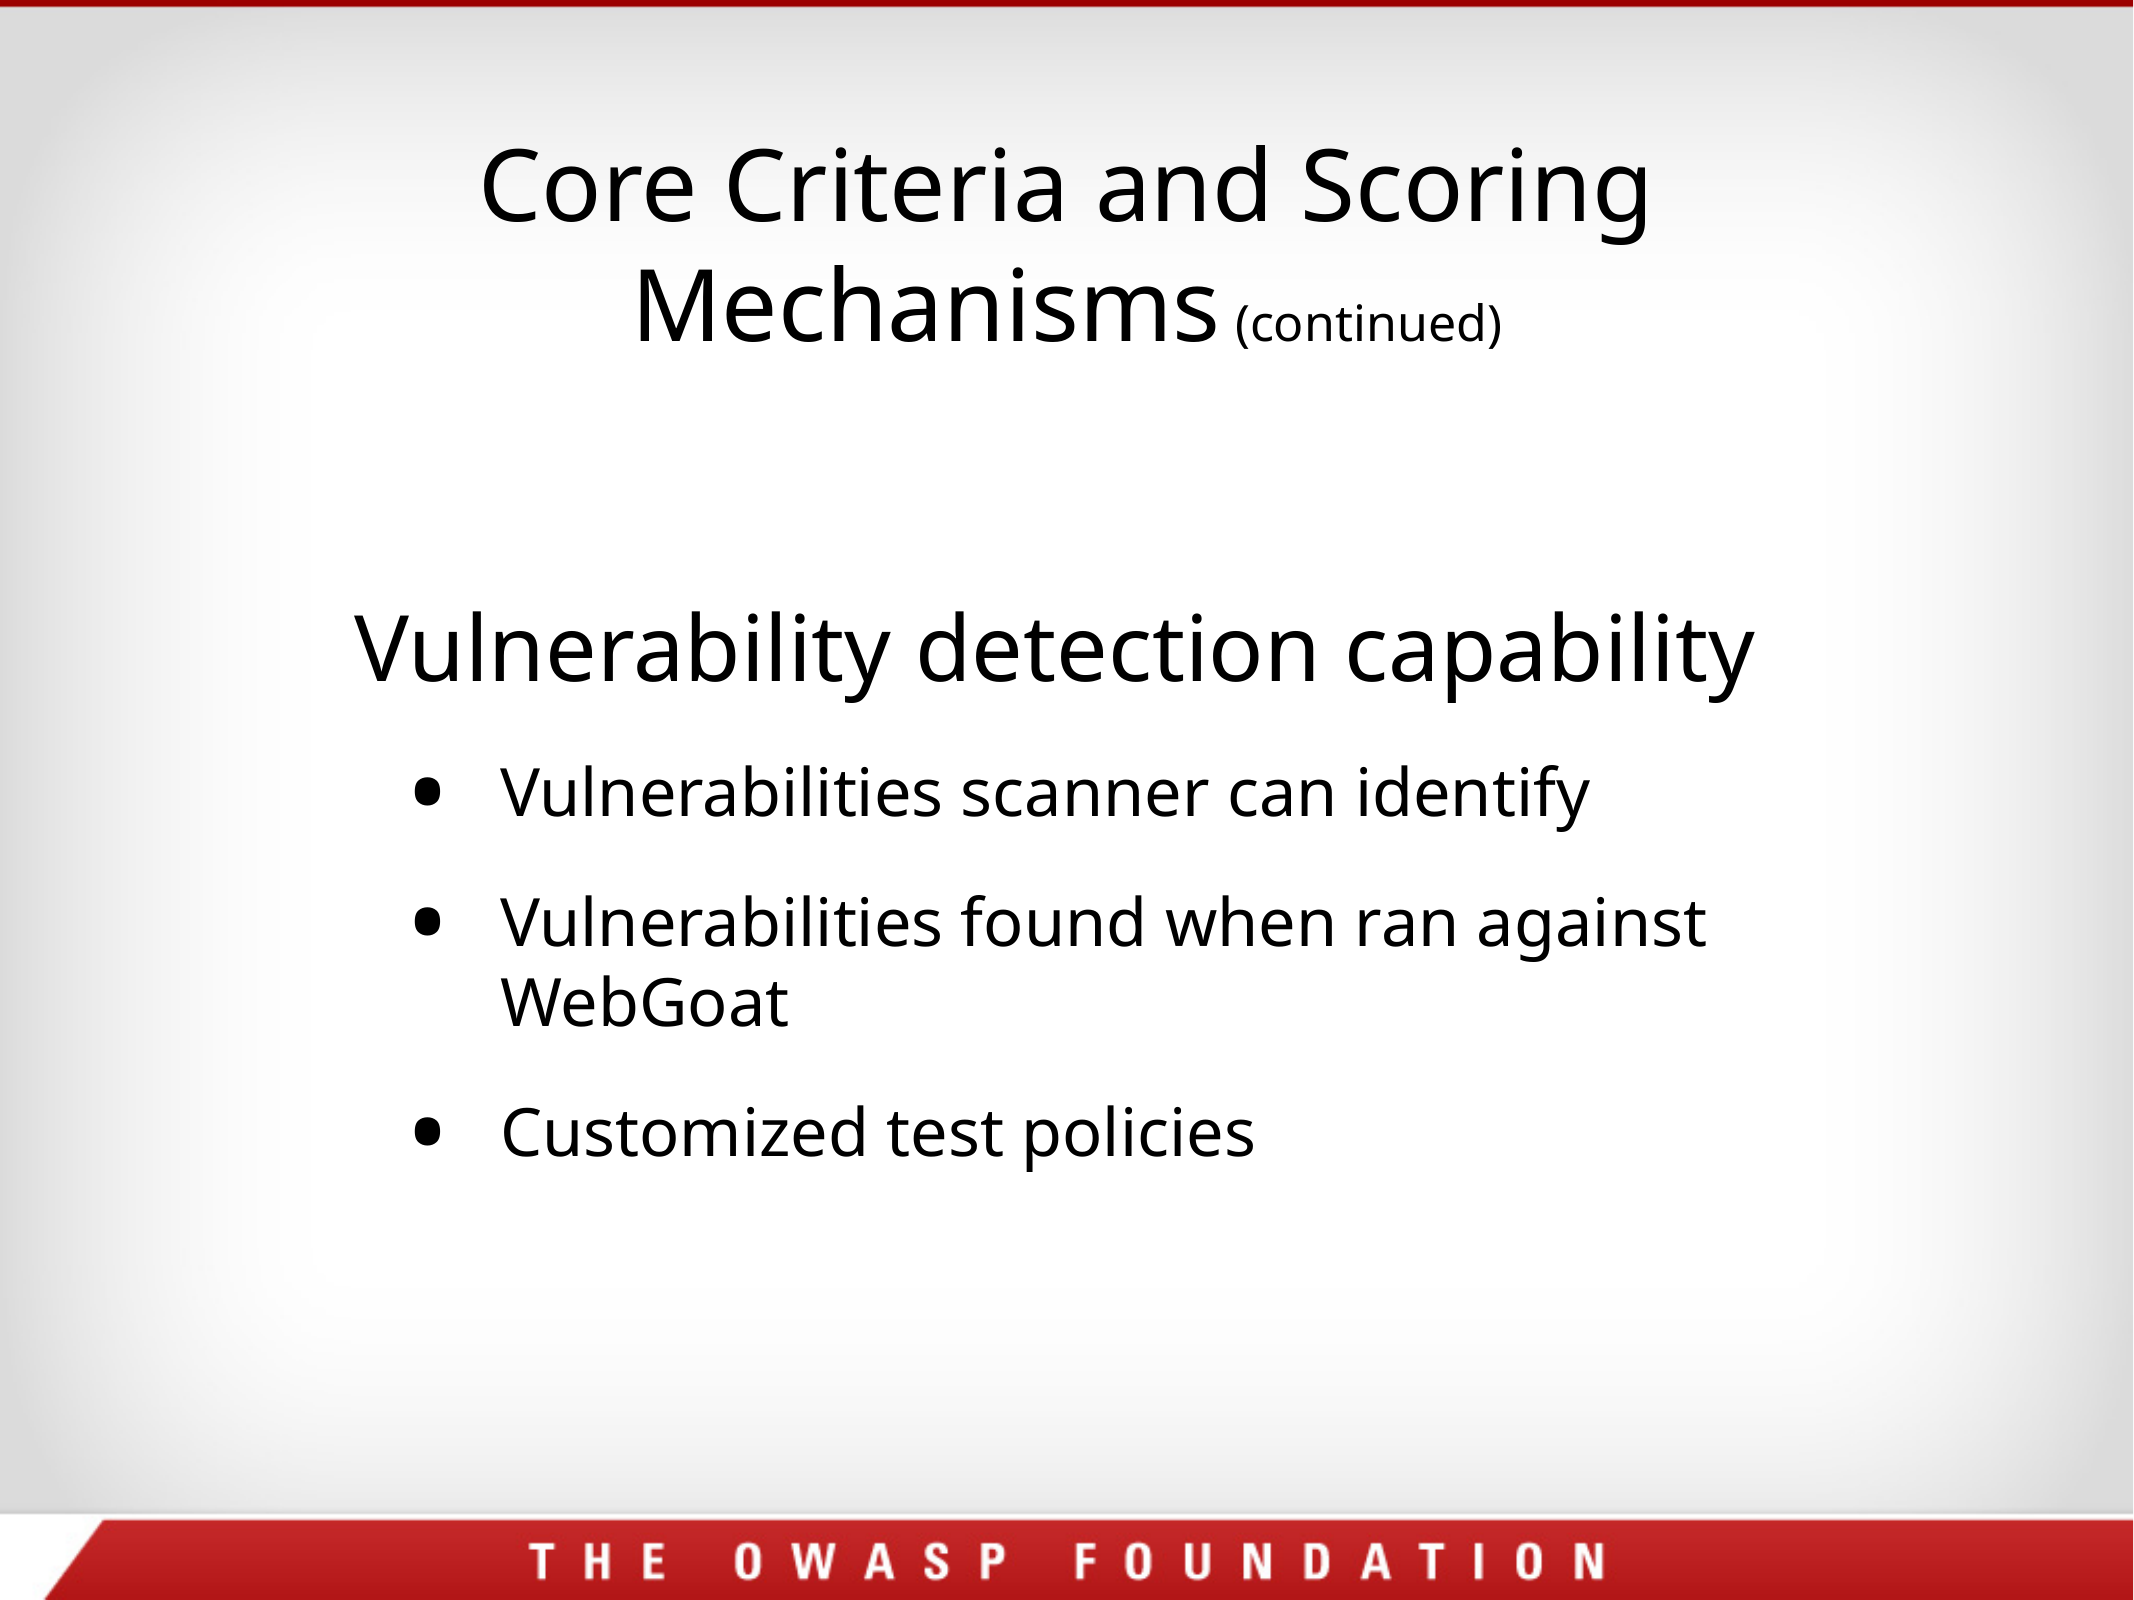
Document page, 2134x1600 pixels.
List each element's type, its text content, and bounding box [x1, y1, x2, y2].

list Vulnerability detection capability Vulnerabilities scanner can identify Vulnerabilities found when ran against WebGoat Customized test policies [208, 454, 1925, 1510]
title Core Criteria and Scoring Mechanisms (continued) [208, 22, 1925, 454]
picture [0, 0, 2134, 1600]
